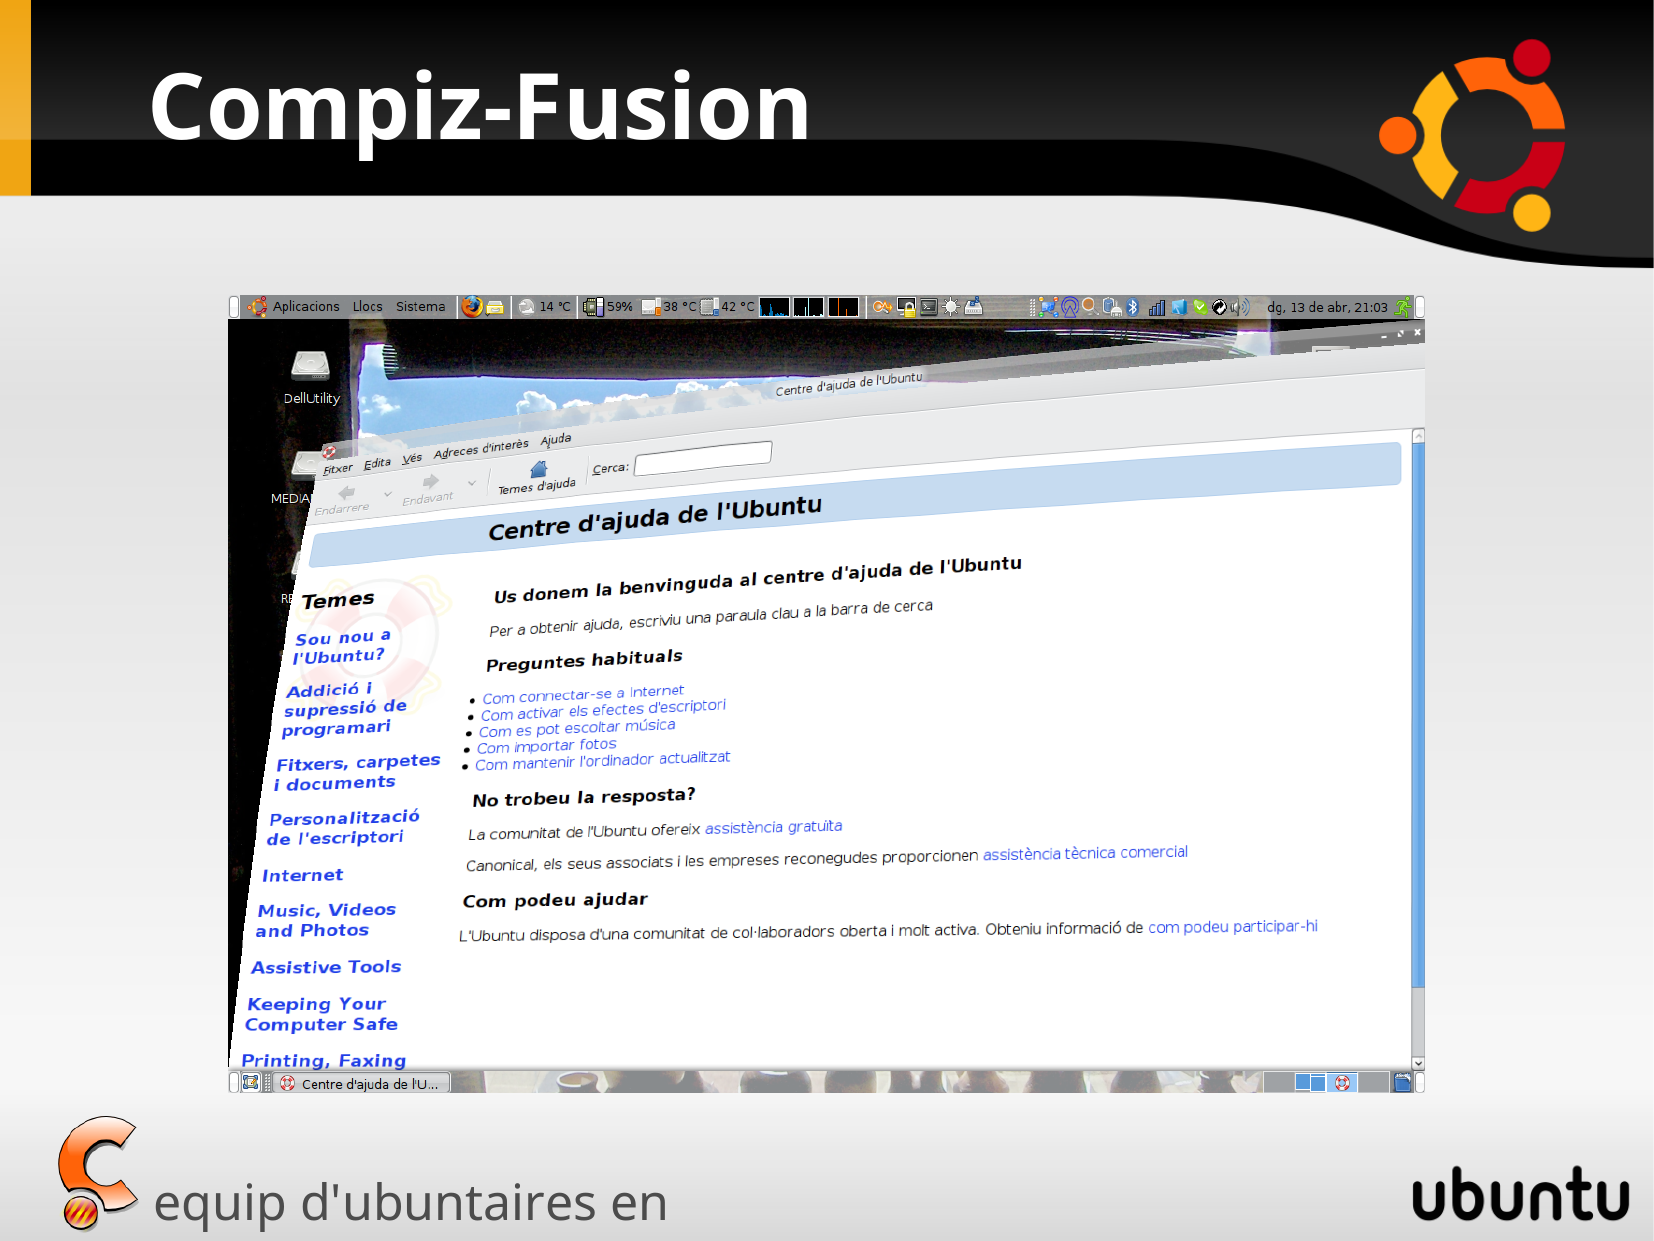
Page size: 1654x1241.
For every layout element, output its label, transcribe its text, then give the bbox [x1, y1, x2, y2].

title Compiz-Fusion [0, 50, 1489, 158]
picture [0, 0, 1654, 1241]
